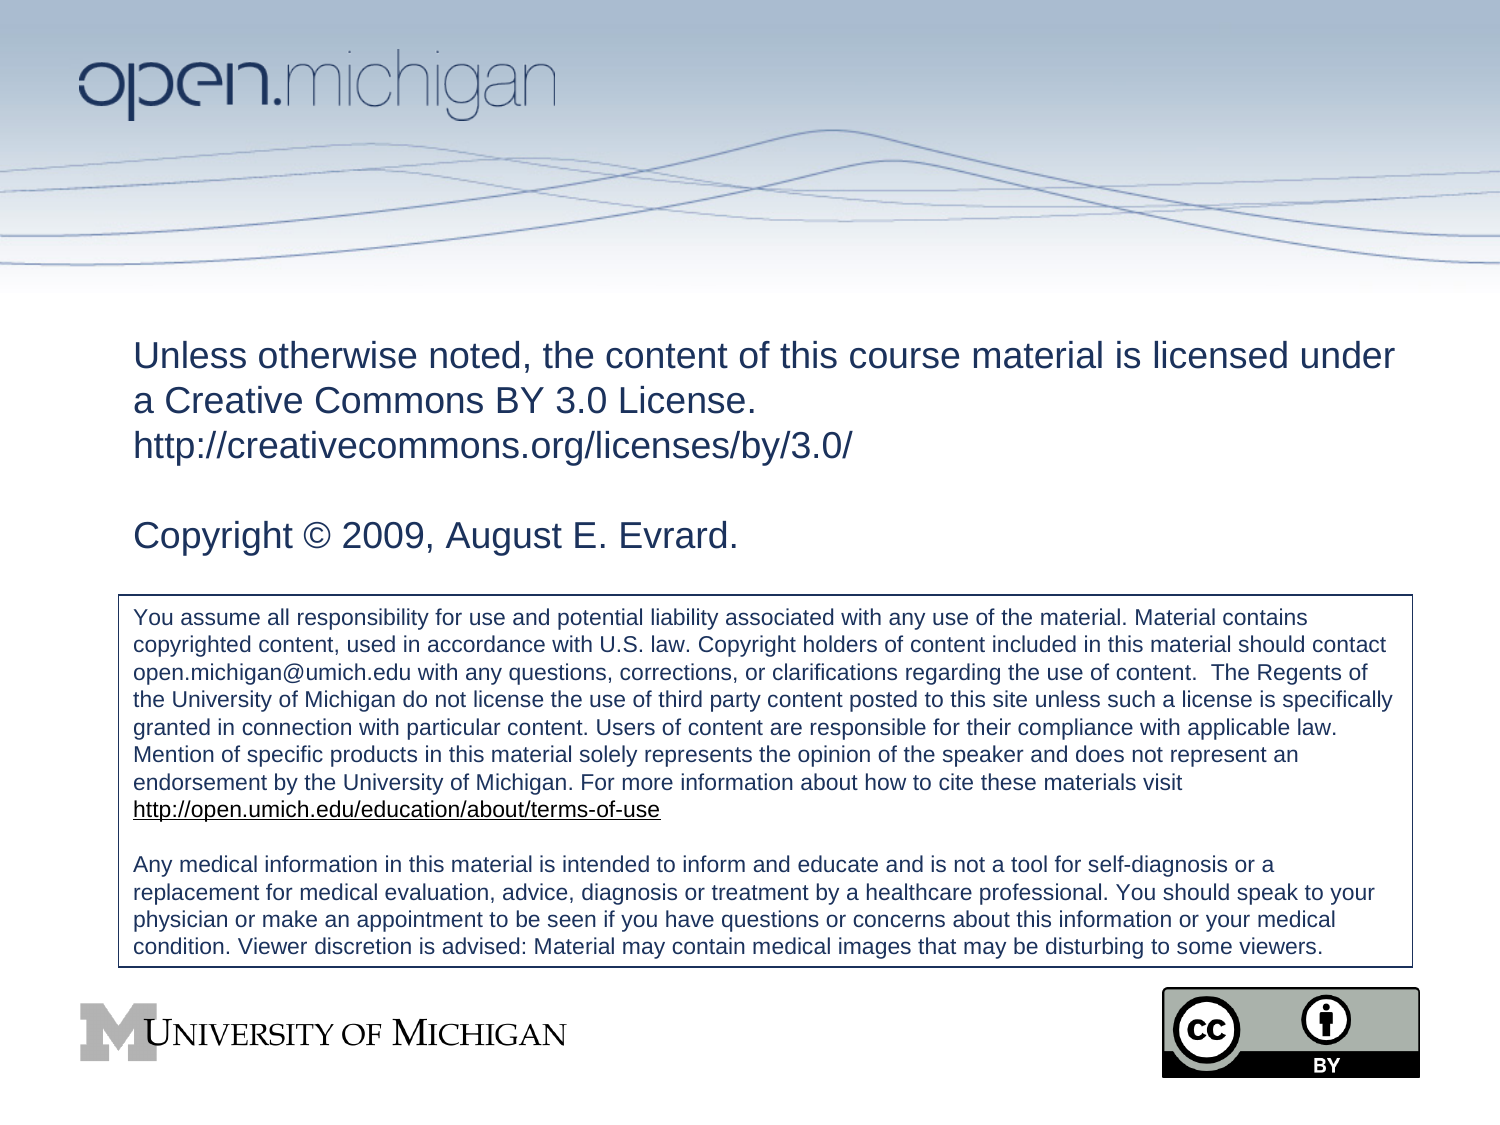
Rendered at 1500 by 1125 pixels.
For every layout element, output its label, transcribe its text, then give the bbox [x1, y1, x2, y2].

text_box Unless otherwise noted, the content of this course material is licensed under a Creative Commons BY 3.0 License. http://creativecommons.org/licenses/by/3.0/ Copyright © 2009, August E. Evrard. [118, 323, 1413, 565]
picture [0, 0, 1500, 293]
picture [79, 1002, 567, 1062]
text_box You assume all responsibility for use and potential liability associated with any use of the material. Material contains copyrighted content, used in accordance with U.S. law. Copyright holders of content included in this material should contact open.michigan@umich.edu with any questions, corrections, or clarifications regarding the use of content. The Regents of the University of Michigan do not license the use of third party content posted to this site unless such a license is specifically granted in connection with particular content. Users of content are responsible for their compliance with applicable law. Mention of specific products in this material solely represents the opinion of the speaker and does not represent an endorsement by the University of Michigan. For more information about how to cite these materials visit http://open.umich.edu/education/about/terms-of-use Any medical information in this material is intended to inform and educate and is not a tool for self-diagnosis or a replacement for medical evaluation, advice, diagnosis or treatment by a healthcare professional. You should speak to your physician or make an appointment to be seen if you have questions or concerns about this information or your medical condition. Viewer discretion is advised: Material may contain medical images that may be disturbing to some viewers. [118, 594, 1413, 968]
picture [1162, 987, 1420, 1078]
